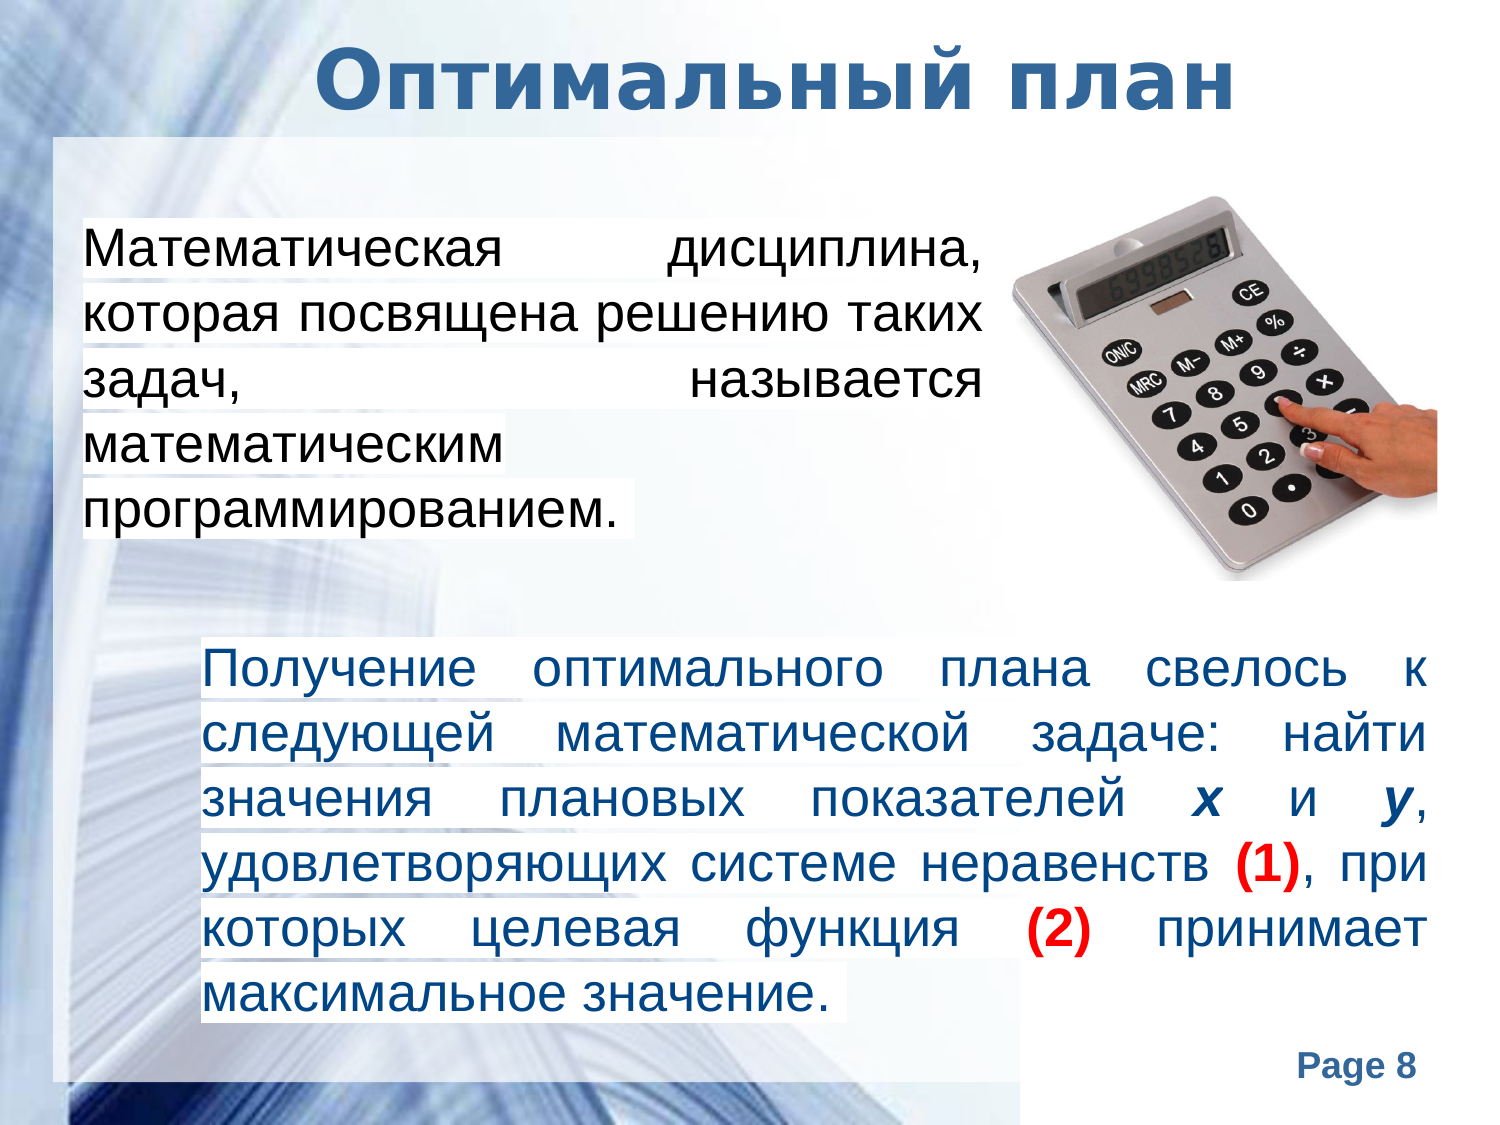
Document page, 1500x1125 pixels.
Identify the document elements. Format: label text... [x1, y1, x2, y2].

picture [0, 0, 1500, 1125]
list Получение оптимального плана свелось к следующей математической задаче: найти значения плановых показателей х и у, удовлетворяющих системе неравенств (1), при которых целевая функция (2) принимает максимальное значение. [145, 631, 1430, 1081]
text_box Оптимальный план [298, 19, 1253, 134]
text_box Математическая дисциплина, которая посвящена решению таких задач, называется математическим программированием. [82, 212, 986, 548]
